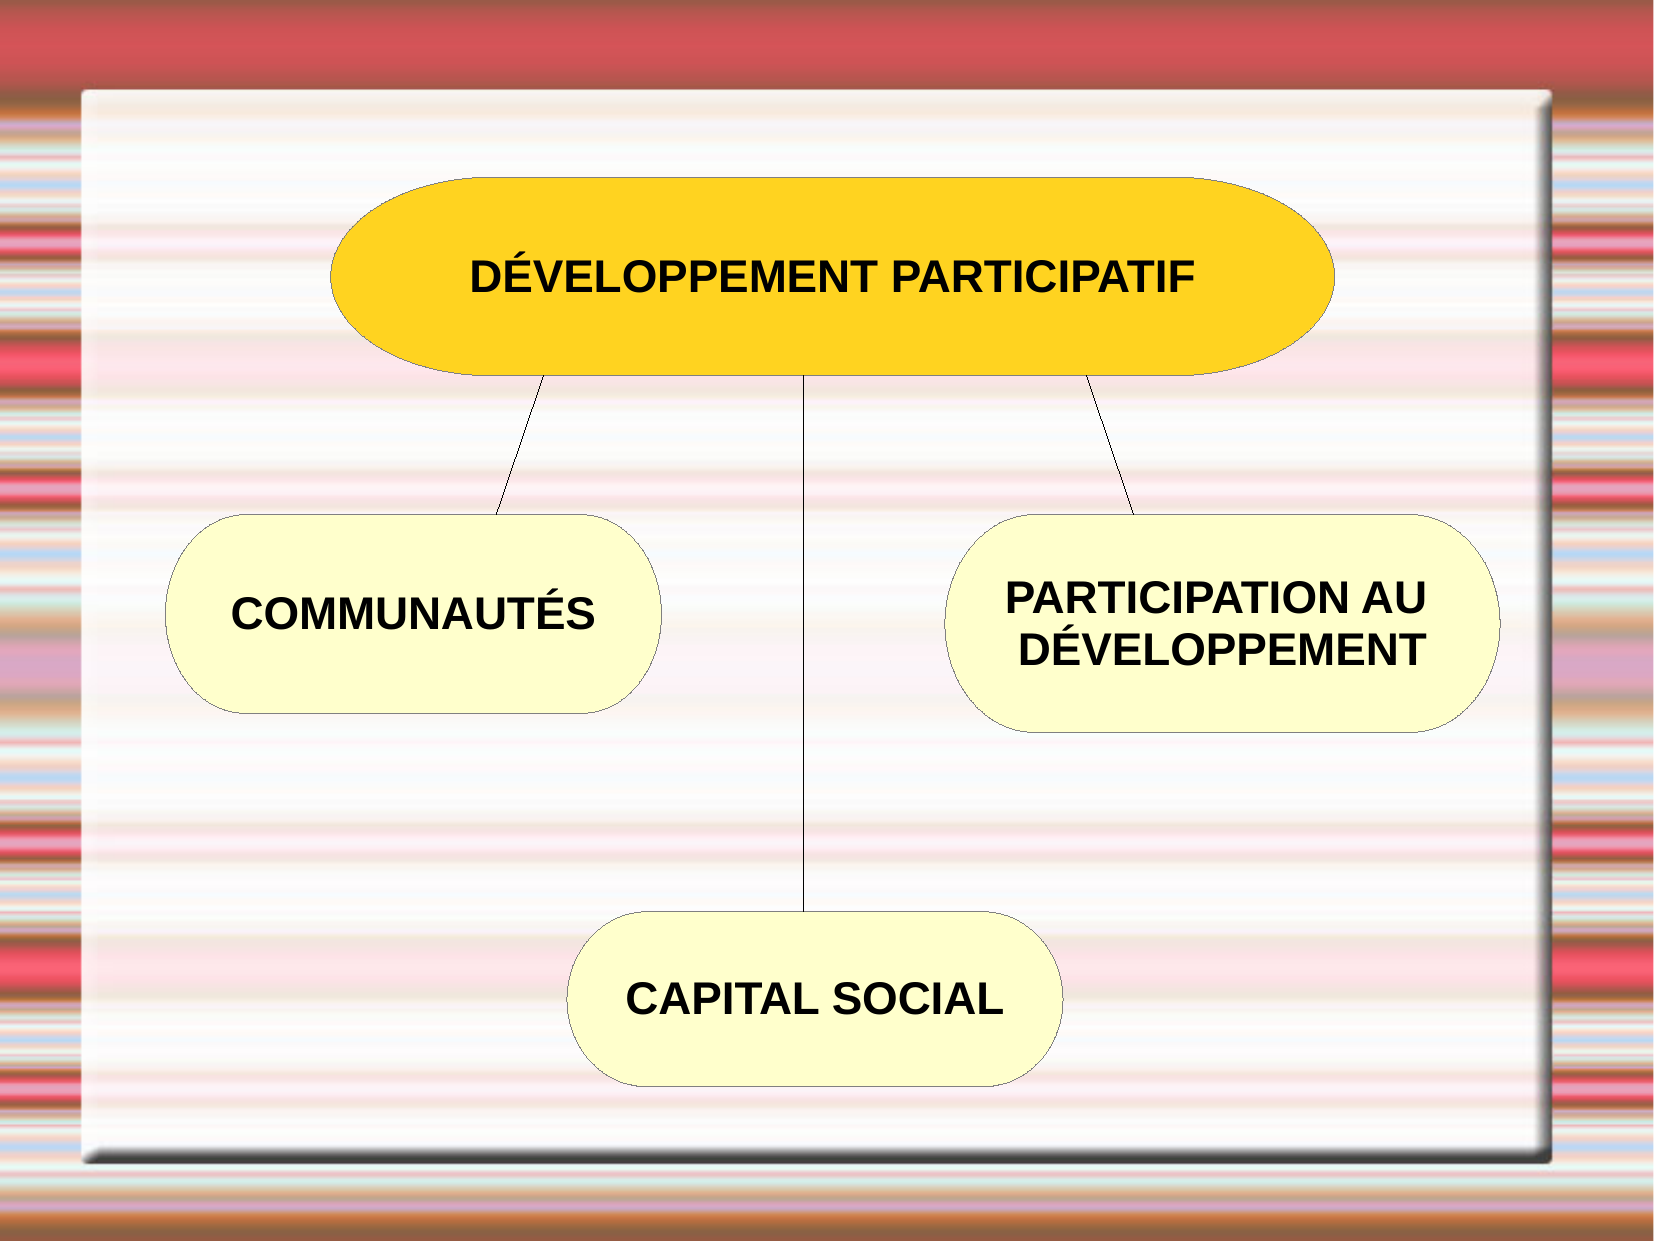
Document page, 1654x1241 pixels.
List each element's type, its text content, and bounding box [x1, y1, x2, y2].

text_box COMMUNAUTÉS [165, 514, 662, 714]
text_box PARTICIPATION AU DÉVELOPPEMENT [944, 514, 1501, 733]
text_box CAPITAL SOCIAL [566, 911, 1064, 1087]
picture [0, 0, 1654, 1241]
text_box DÉVELOPPEMENT PARTICIPATIF [330, 177, 1335, 376]
